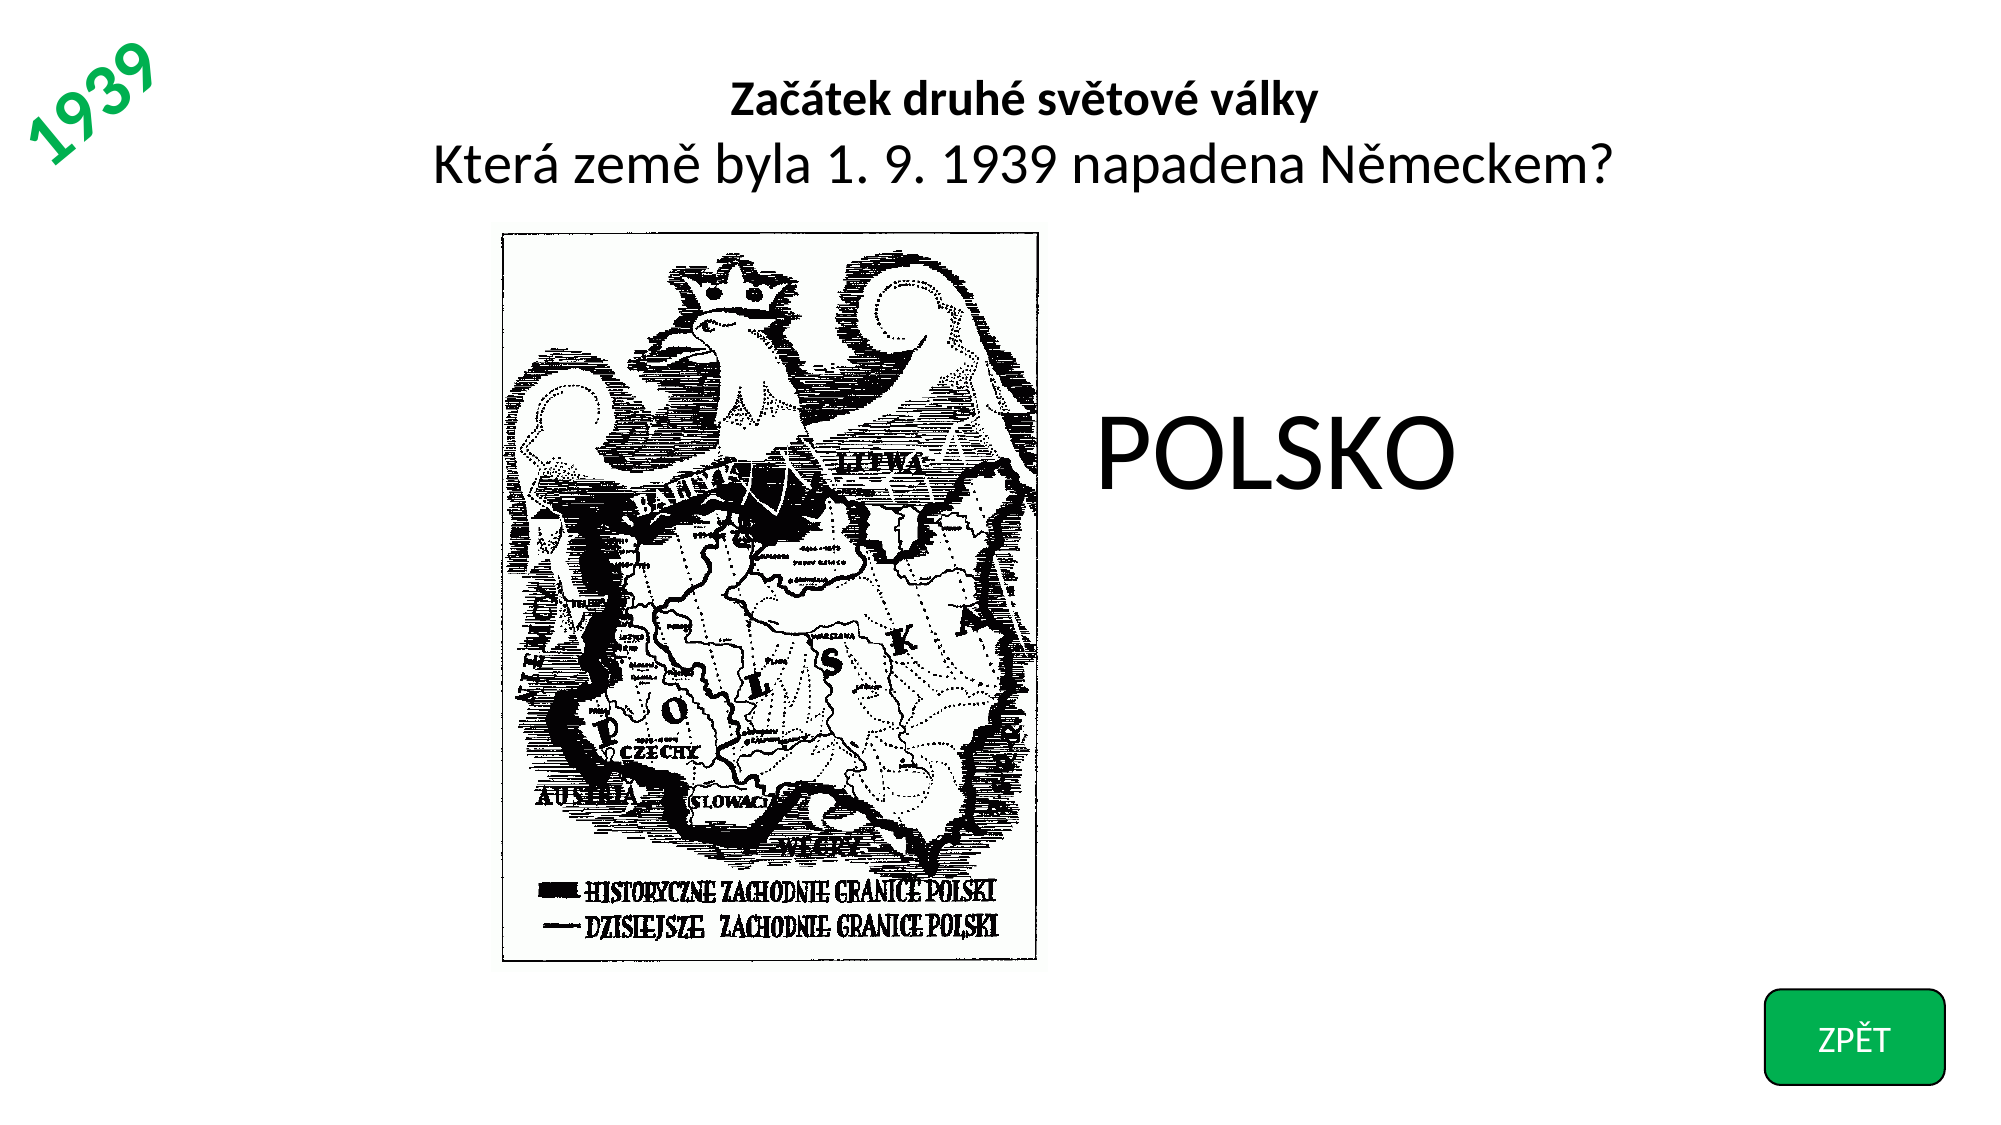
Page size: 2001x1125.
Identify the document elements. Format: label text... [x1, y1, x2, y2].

text_box ZPĚT [1764, 989, 1945, 1085]
text_box POLSKO [1079, 369, 1474, 521]
text_box Začátek druhé světové války Která země byla 1. 9. 1939 napadena Německem? [195, 57, 1855, 204]
text_box 1939 [0, 1, 193, 199]
picture [491, 222, 1048, 972]
